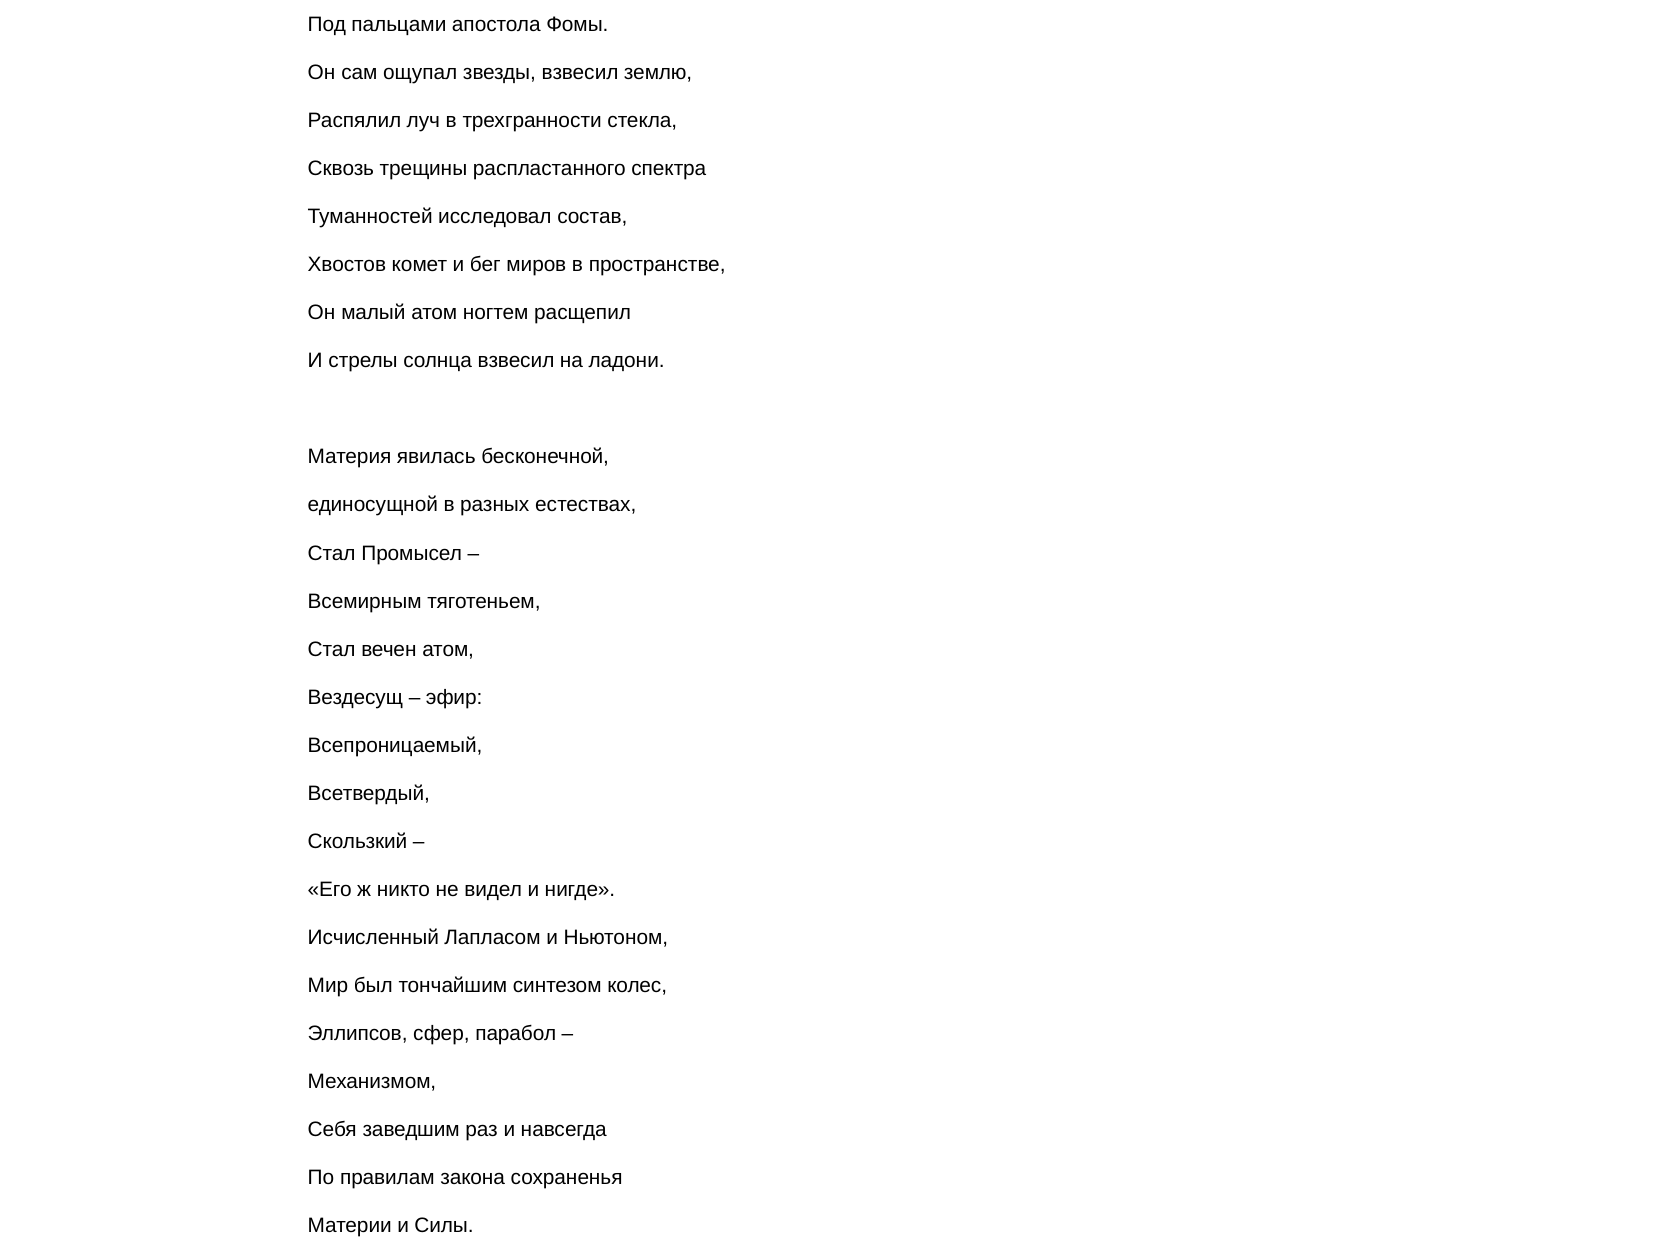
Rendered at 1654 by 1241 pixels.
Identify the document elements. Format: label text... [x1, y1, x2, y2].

text_box И новая вселенная возникла Под пальцами апостола Фомы. Он сам ощупал звезды, взвесил землю, Распялил луч в трехгранности стекла, Сквозь трещины распластанного спектра Туманностей исследовал состав, Хвостов комет и бег миров в пространстве, Он малый атом ногтем расщепил И стрелы солнца взвесил на ладони. Материя явилась бесконечной, единосущной в разных естествах, Стал Промысел – Всемирным тяготеньем, Стал вечен атом, Вездесущ – эфир: Всепроницаемый, Всетвердый, Скользкий – «Его ж никто не видел и нигде». Исчисленный Лапласом и Ньютоном, Мир был тончайшим синтезом колес, Эллипсов, сфер, парабол – Механизмом, Себя заведшим раз и навсегда По правилам закона сохраненья Материи и Силы. [292, 0, 1062, 1241]
